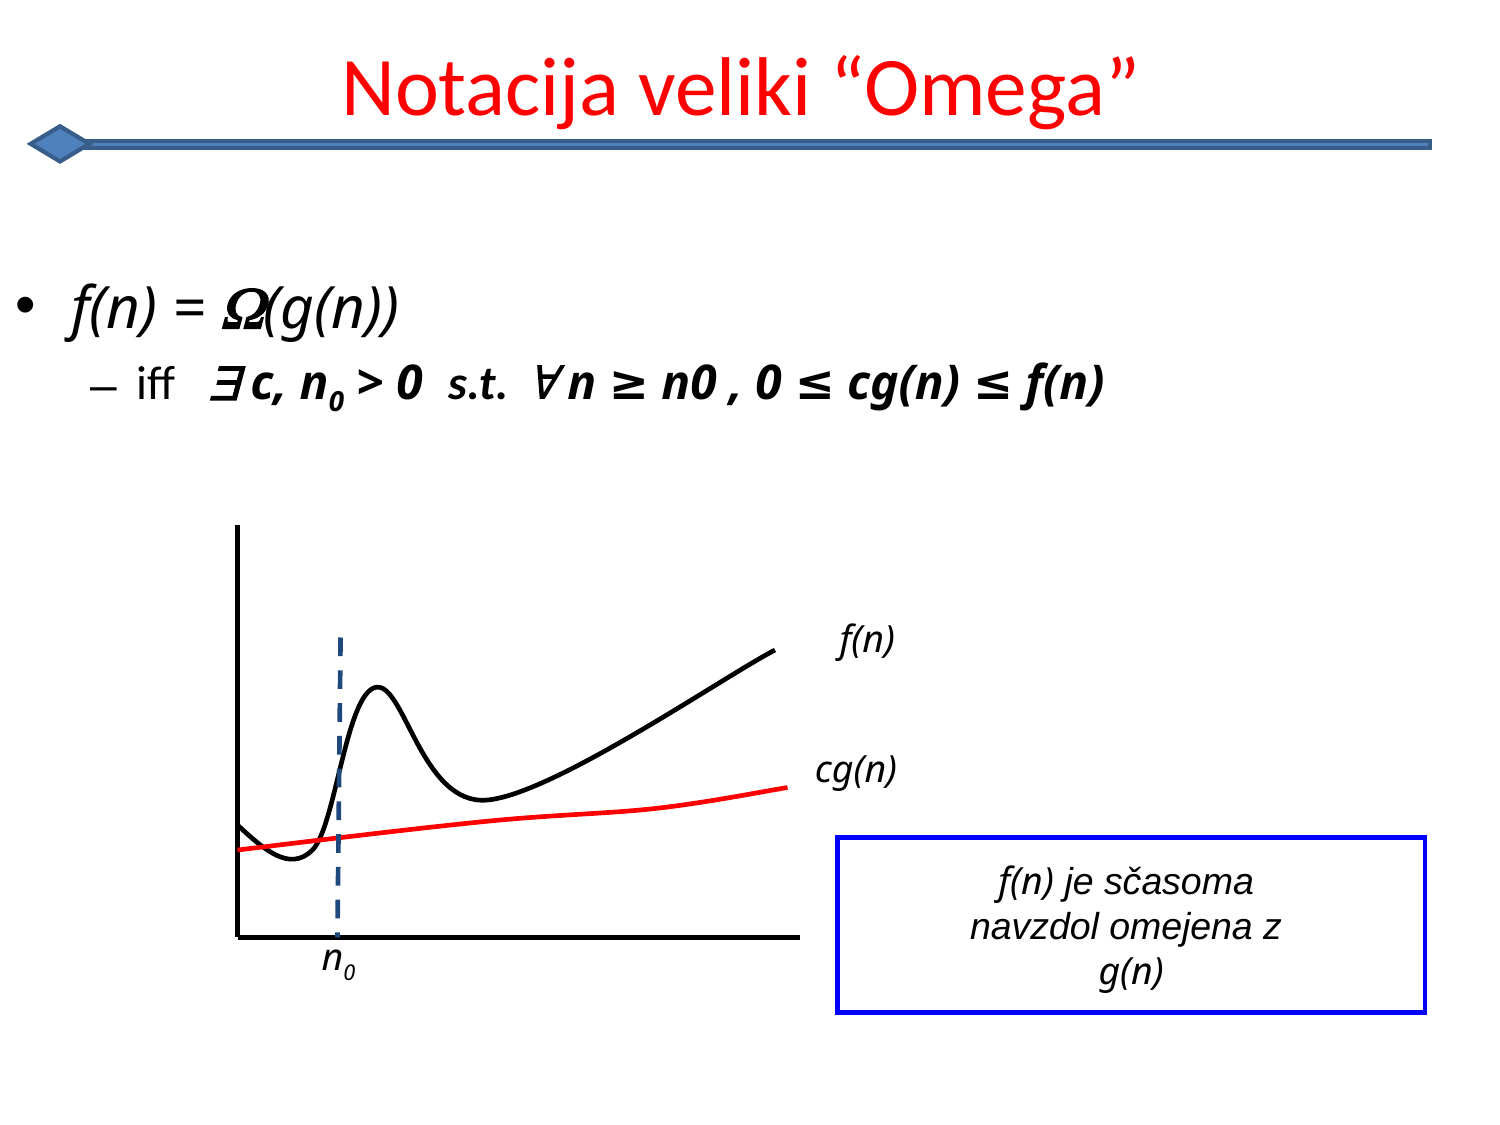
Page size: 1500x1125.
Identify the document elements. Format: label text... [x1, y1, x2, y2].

text_box f(n) [824, 607, 911, 668]
list f(n) = (g(n)) iff  c, n0 > 0 s.t.  n ≥ n0 , 0 ≤ cg(n) ≤ f(n) [0, 262, 1351, 622]
text_box n0 [306, 925, 371, 993]
text_box cg(n) [799, 737, 953, 798]
title Notacija veliki “Omega” [75, 23, 1426, 141]
text_box f(n) je sčasoma navzdol omejena z g(n) [837, 837, 1426, 1013]
